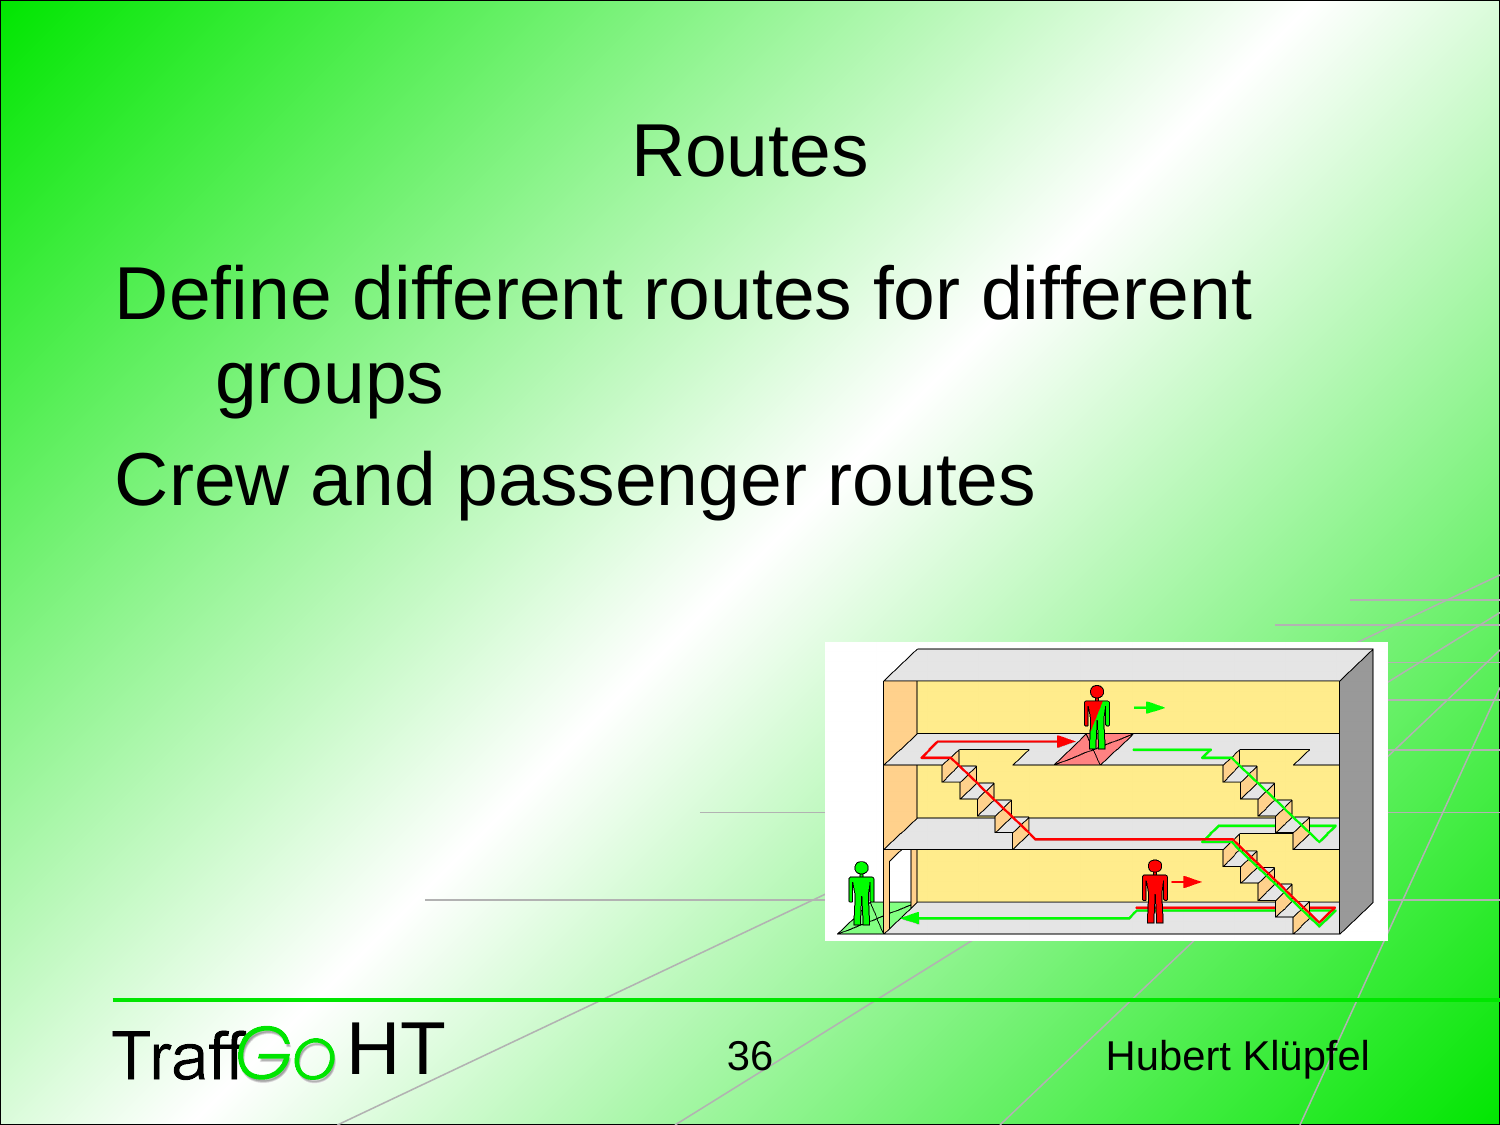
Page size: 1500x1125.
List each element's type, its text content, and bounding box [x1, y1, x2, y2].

text_box Define different routes for different groups Crew and passenger routes [100, 243, 1374, 433]
title Routes [112, 97, 1388, 203]
picture [825, 642, 1388, 941]
picture [112, 1024, 338, 1085]
